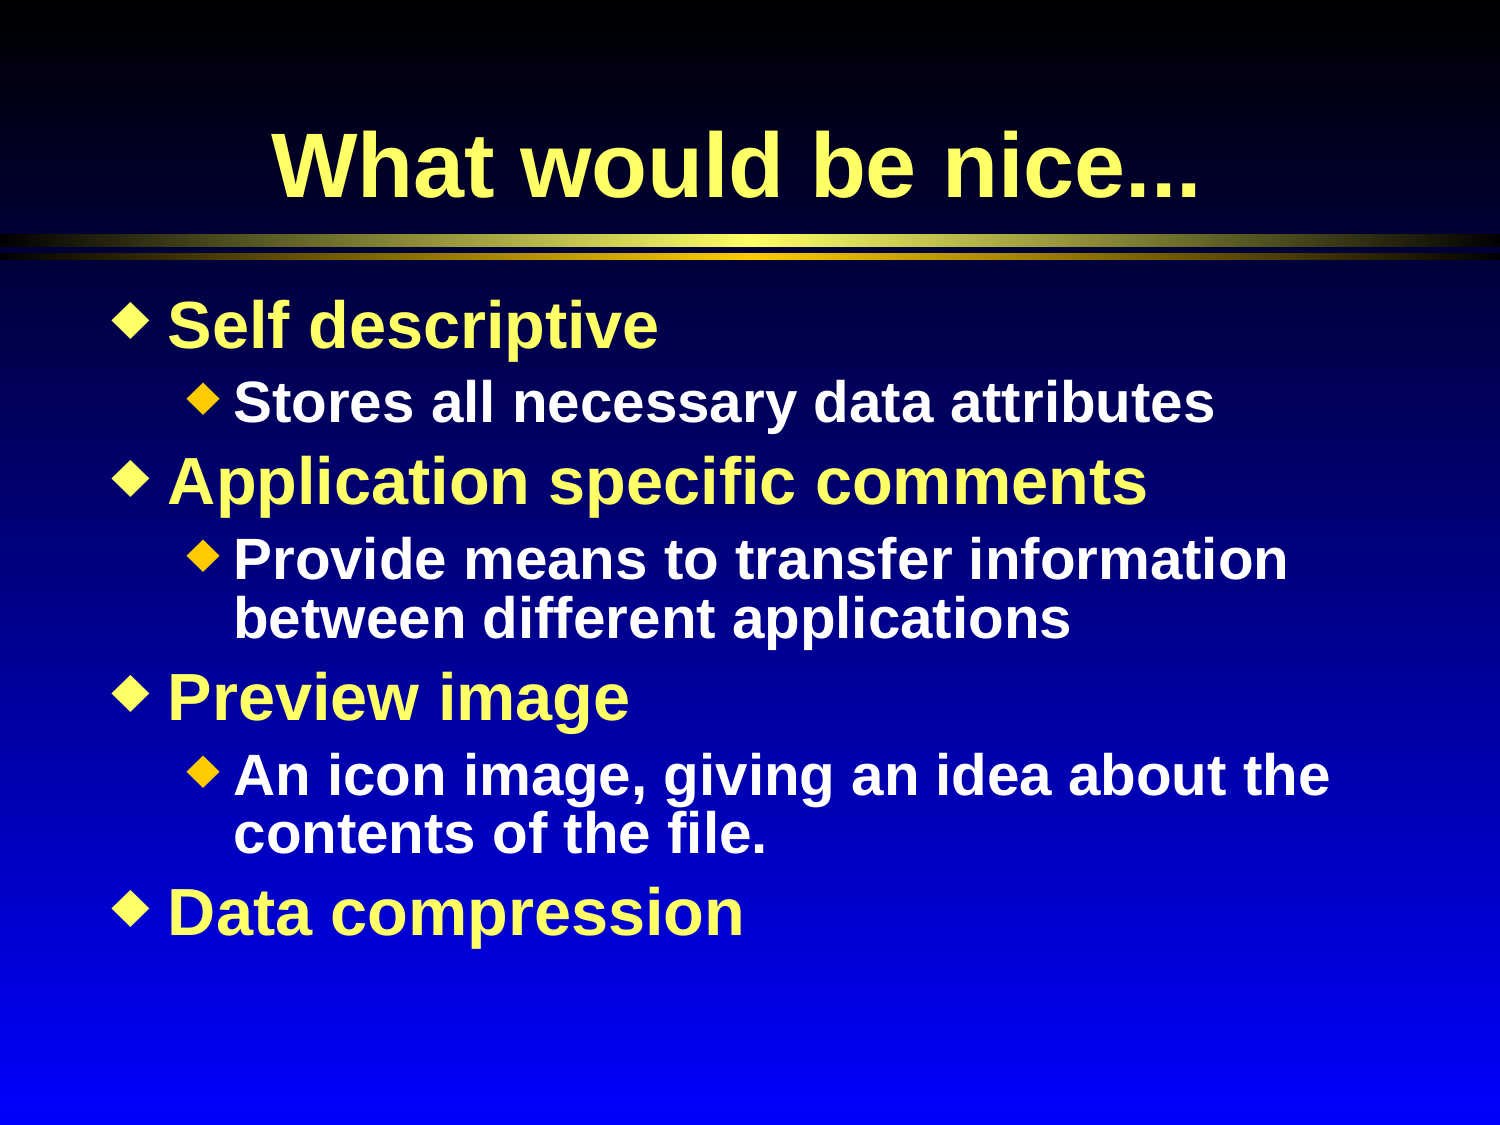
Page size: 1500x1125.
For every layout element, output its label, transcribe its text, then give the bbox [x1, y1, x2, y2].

list Self descriptive Stores all necessary data attributes Application specific comments Provide means to transfer information between different applications Preview image An icon image, giving an idea about the contents of the file. Data compression [96, 286, 1428, 1070]
title What would be nice... [0, 37, 1500, 225]
